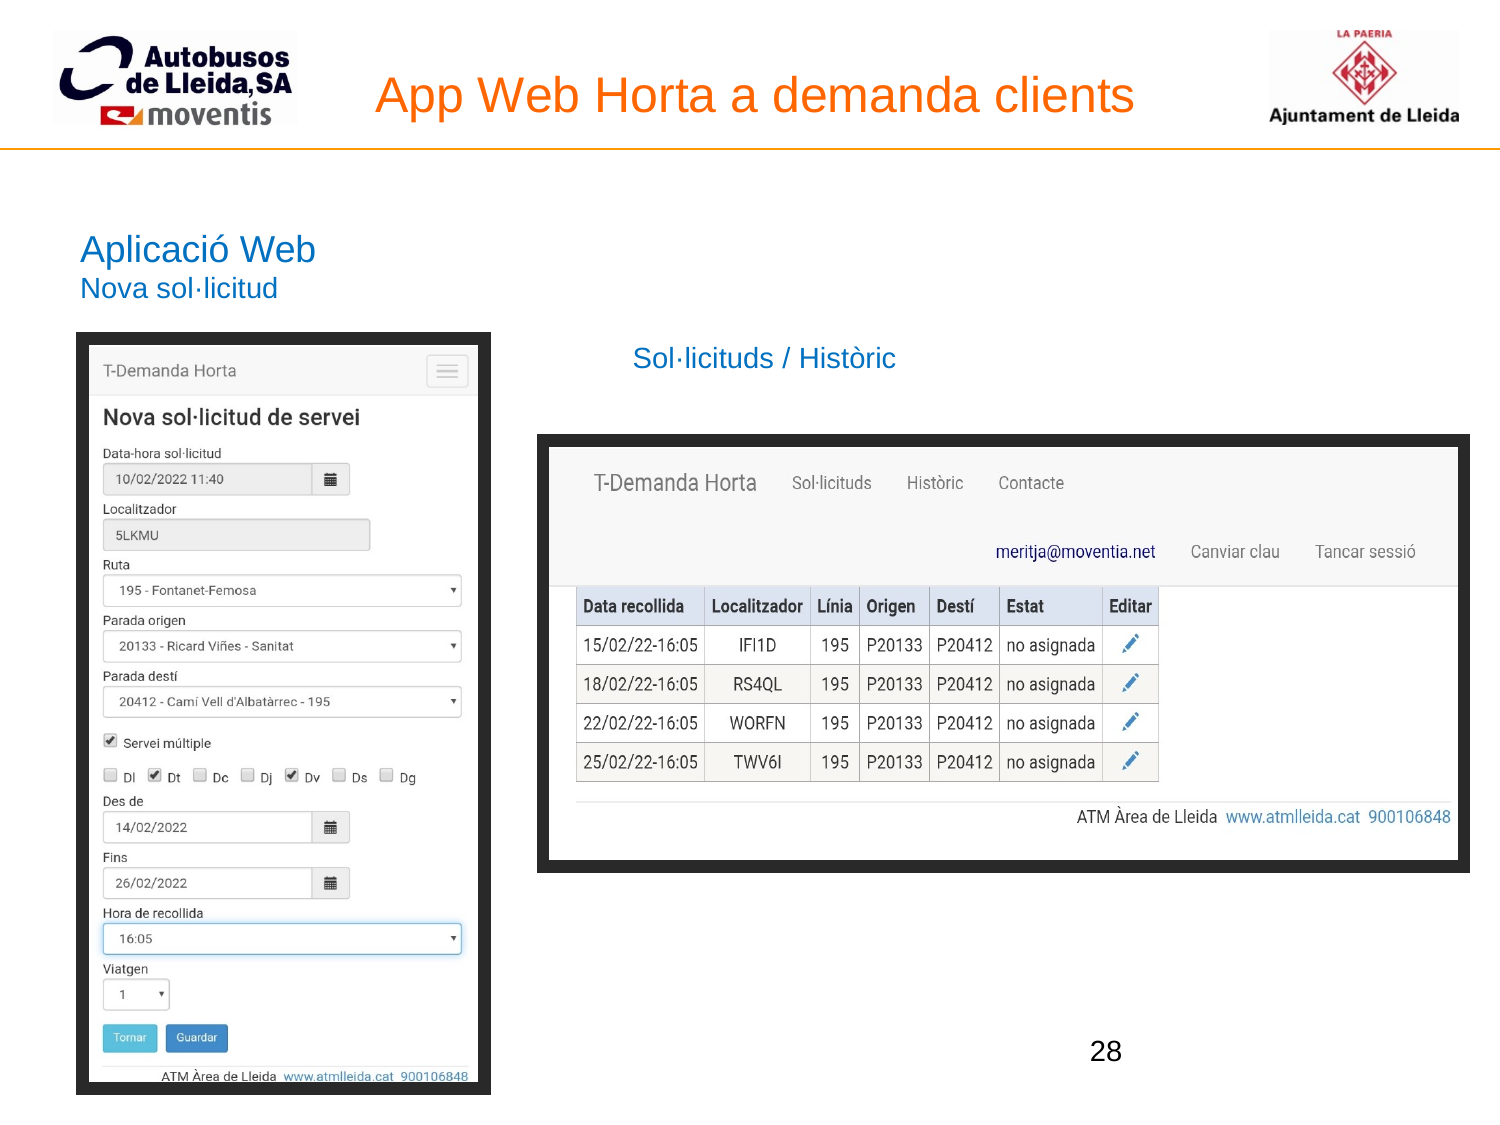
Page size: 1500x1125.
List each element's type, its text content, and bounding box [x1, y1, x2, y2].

picture [88, 344, 479, 1083]
text_box App Web Horta a demanda clients [348, 54, 1164, 126]
text_box Aplicació Web Nova sol·licitud Sol·licituds / Històric [64, 217, 1247, 384]
text_box 28 [1074, 1024, 1426, 1103]
picture [549, 446, 1458, 861]
